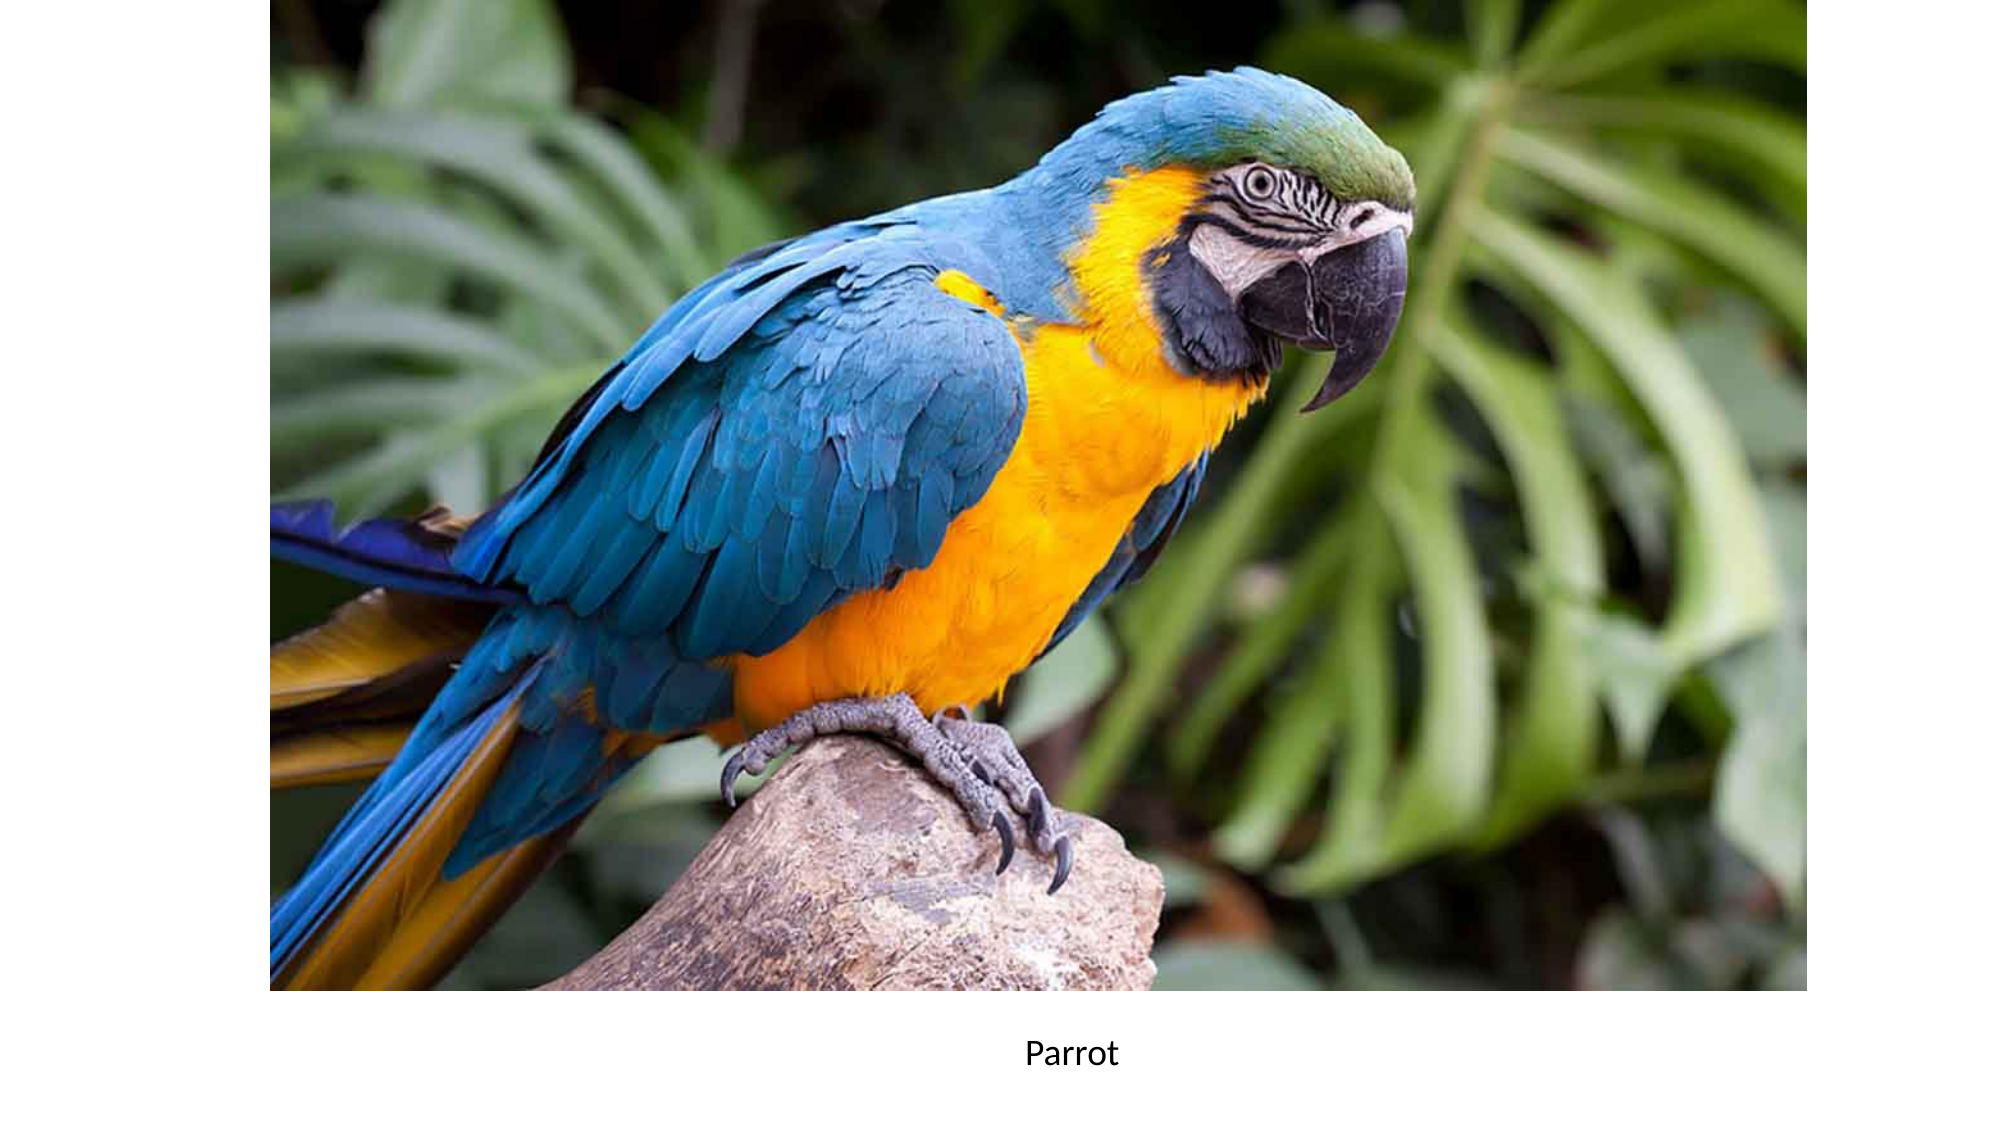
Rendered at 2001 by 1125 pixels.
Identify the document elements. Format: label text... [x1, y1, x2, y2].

picture [270, 0, 1807, 991]
text_box Parrot [609, 1020, 1544, 1083]
